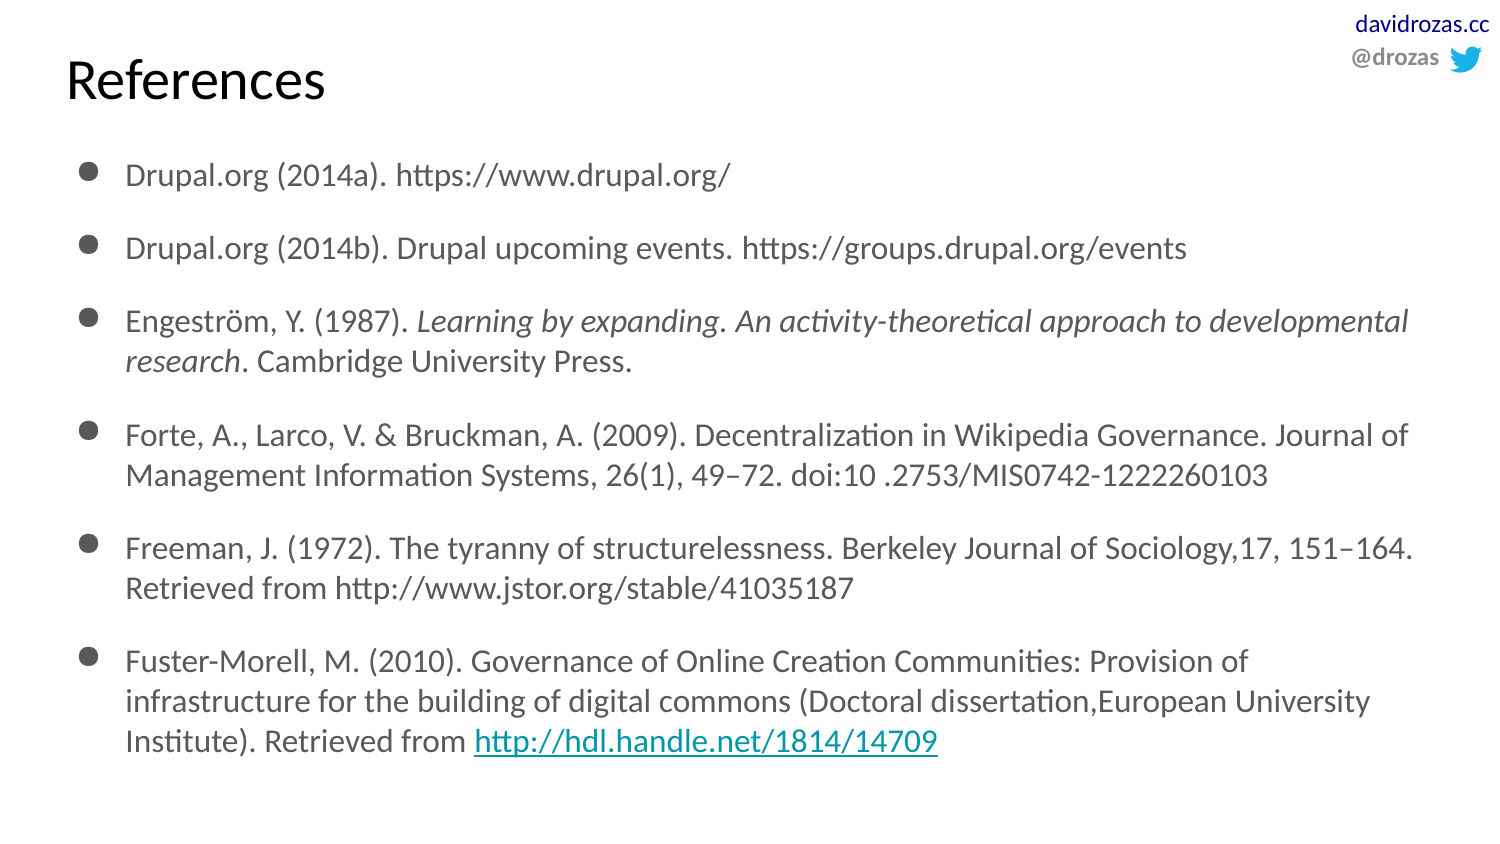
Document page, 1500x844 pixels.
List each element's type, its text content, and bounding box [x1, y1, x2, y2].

title References [51, 25, 1449, 120]
text_box davidrozas.cc [1340, 5, 1500, 46]
picture [1449, 46, 1489, 82]
list Drupal.org (2014a). https://www.drupal.org/ Drupal.org (2014b). Drupal upcoming events. https://groups.drupal.org/events Engeström, Y. (1987). Learning by expanding. An activity-theoretical approach to developmental research. Cambridge University Press. Forte, A., Larco, V. & Bruckman, A. (2009). Decentralization in Wikipedia Governance. Journal of Management Information Systems, 26(1), 49–72. doi:10 .2753/MIS0742-1222260103 Freeman, J. (1972). The tyranny of structurelessness. Berkeley Journal of Sociology,17, 151–164. Retrieved from http://www.jstor.org/stable/41035187 Fuster-Morell, M. (2010). Governance of Online Creation Communities: Provision of infrastructure for the building of digital commons (Doctoral dissertation,European University Institute). Retrieved from http://hdl.handle.net/1814/14709 [35, 64, 1457, 590]
